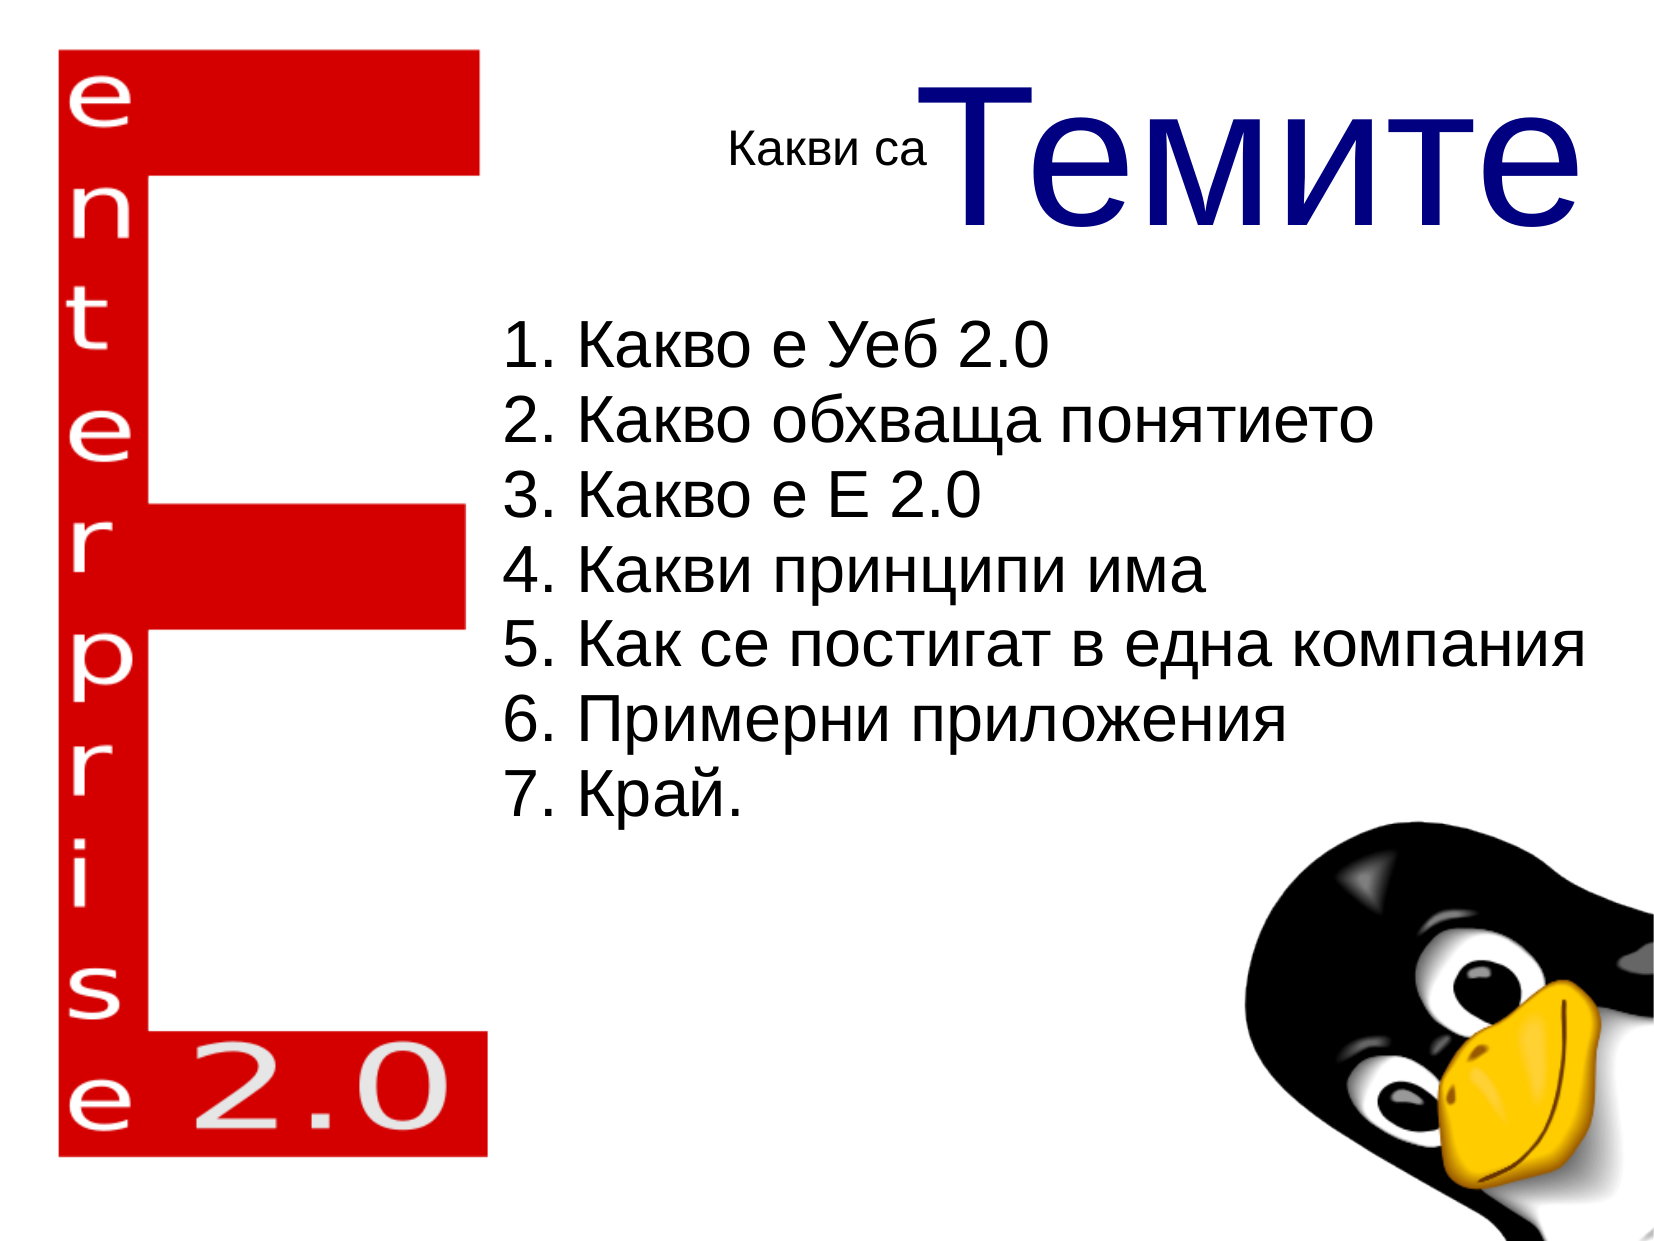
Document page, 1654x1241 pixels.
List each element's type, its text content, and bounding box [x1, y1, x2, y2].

text_box Темите [900, 37, 1602, 276]
text_box 1. Какво е Уеб 2.0 2. Какво обхваща понятието 3. Какво е Е 2.0 4. Какви принципи има 5. Как се постигат в една компания 6. Примерни приложения 7. Край. [487, 300, 1604, 839]
text_box Какви са [712, 112, 900, 184]
picture [6, 5, 1654, 1241]
